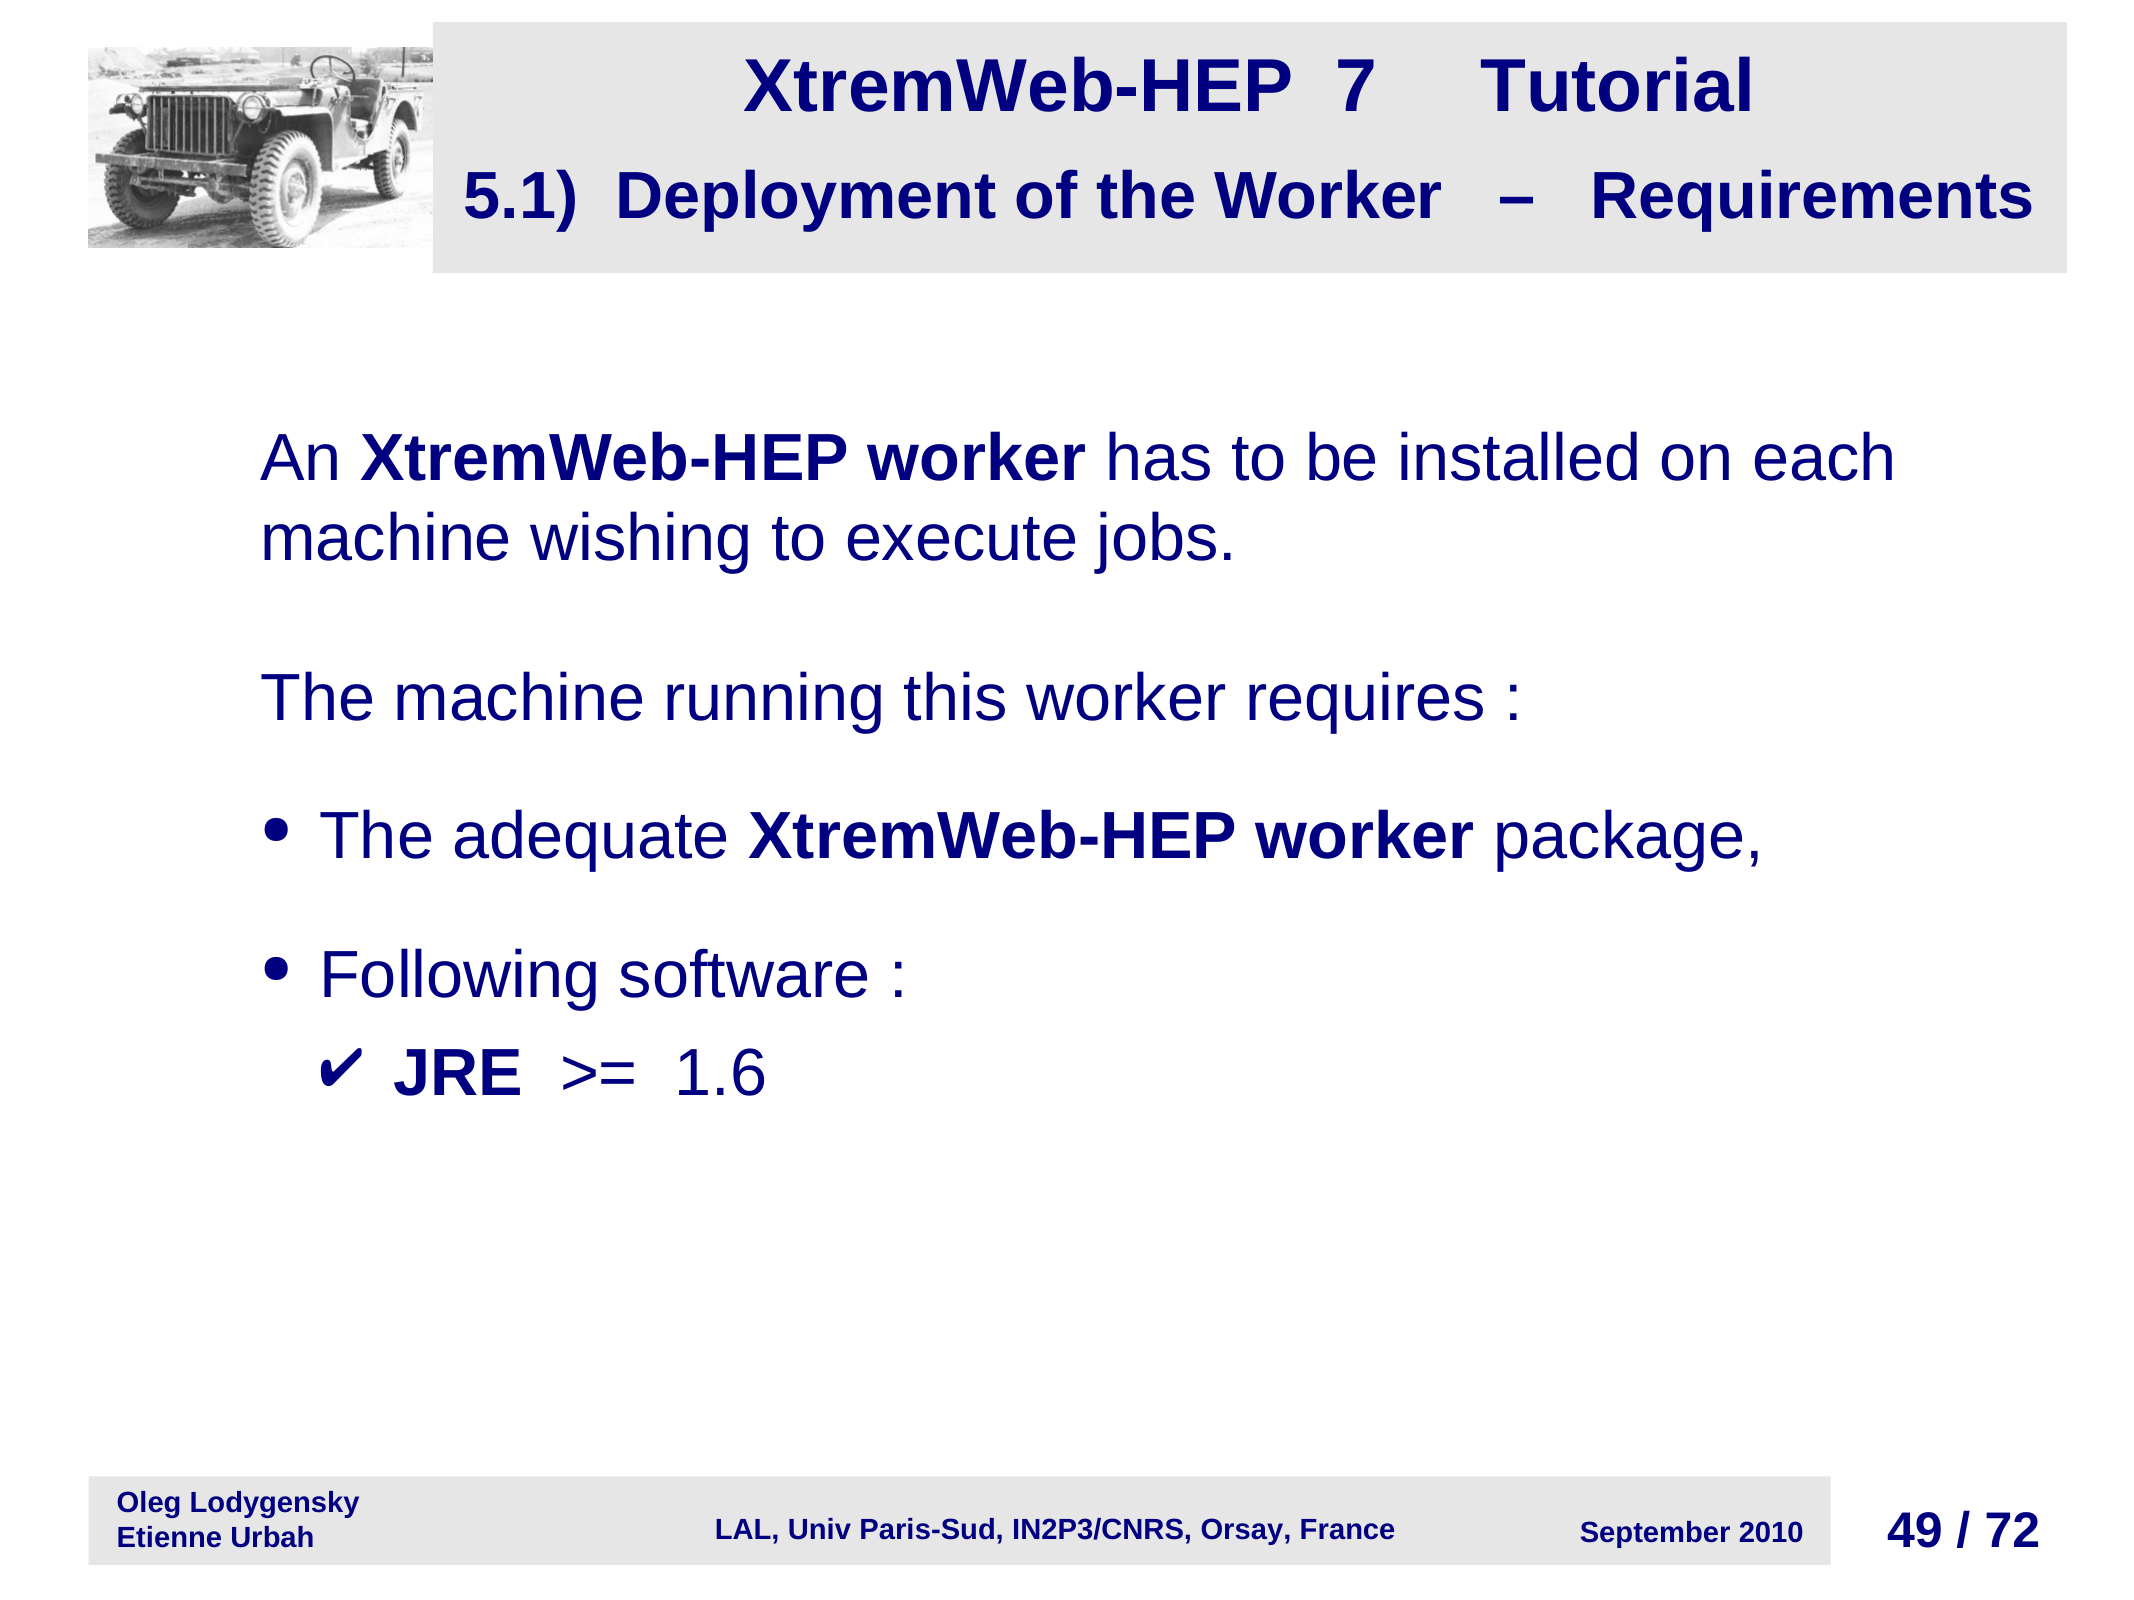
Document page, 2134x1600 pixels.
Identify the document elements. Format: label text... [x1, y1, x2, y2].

title 5.1) Deployment of the Worker – Requirements [442, 118, 2067, 266]
picture [88, 47, 433, 248]
text_box An XtremWeb-HEP worker has to be installed on each machine wishing to execute jobs. The machine running this worker requires : The adequate XtremWeb-HEP worker package, Following software : JRE >= 1.6 [250, 413, 2053, 1344]
